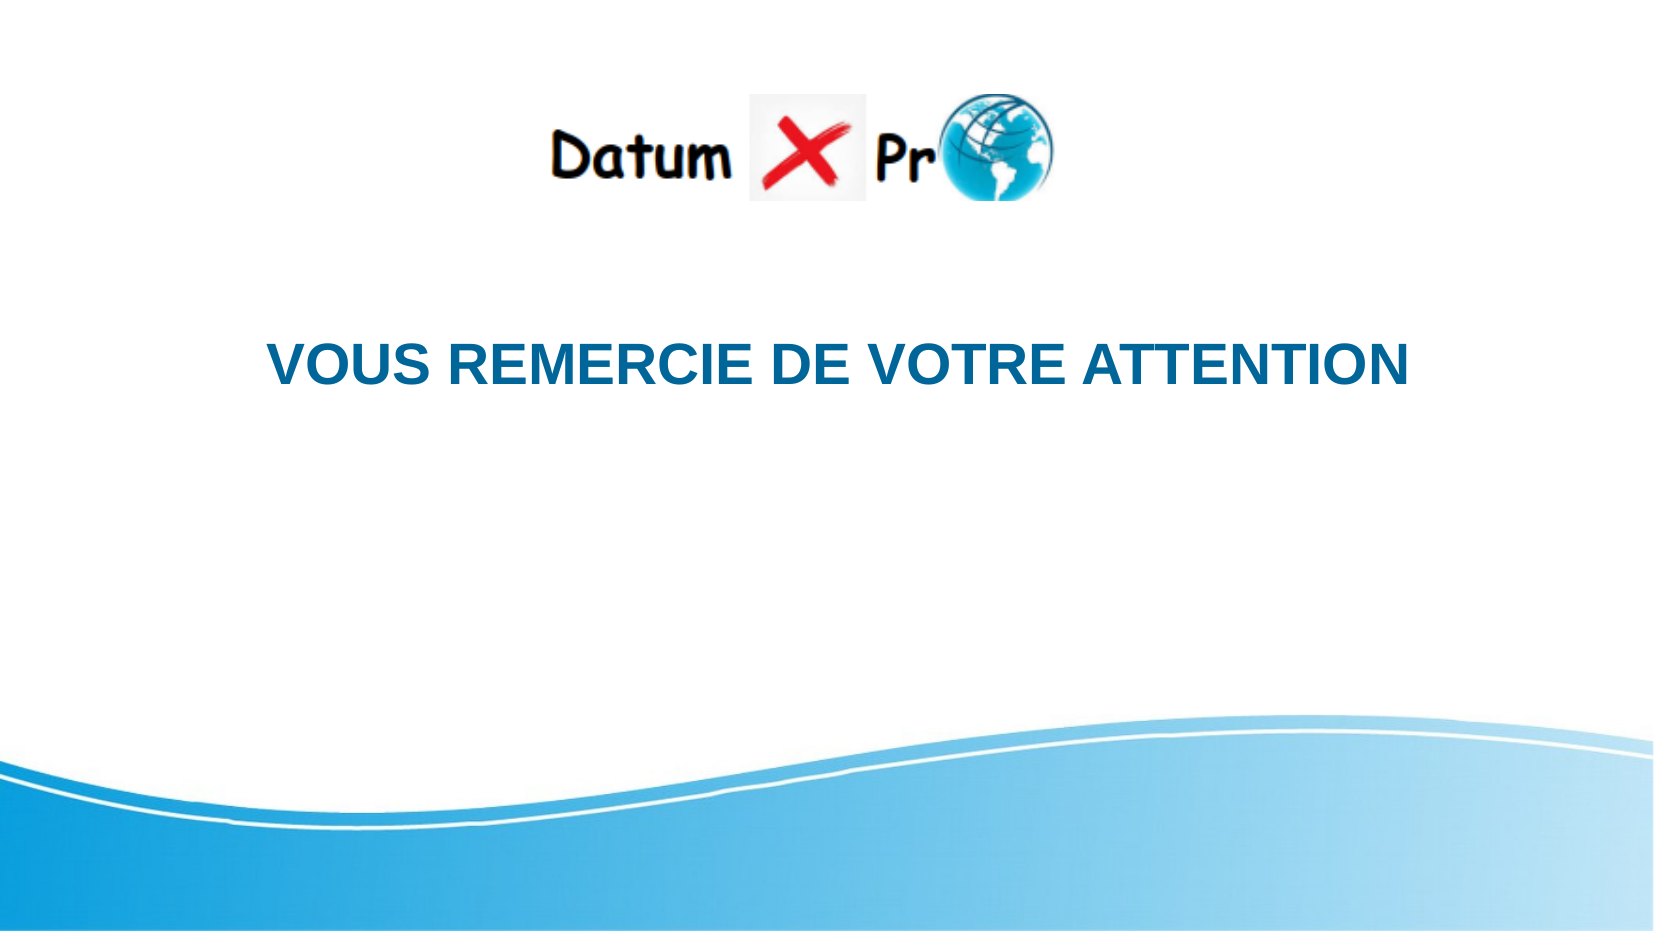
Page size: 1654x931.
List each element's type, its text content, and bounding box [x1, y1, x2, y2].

title VOUS REMERCIE DE VOTRE ATTENTION [94, 285, 1583, 441]
picture [0, 714, 1654, 931]
picture [515, 94, 1111, 201]
